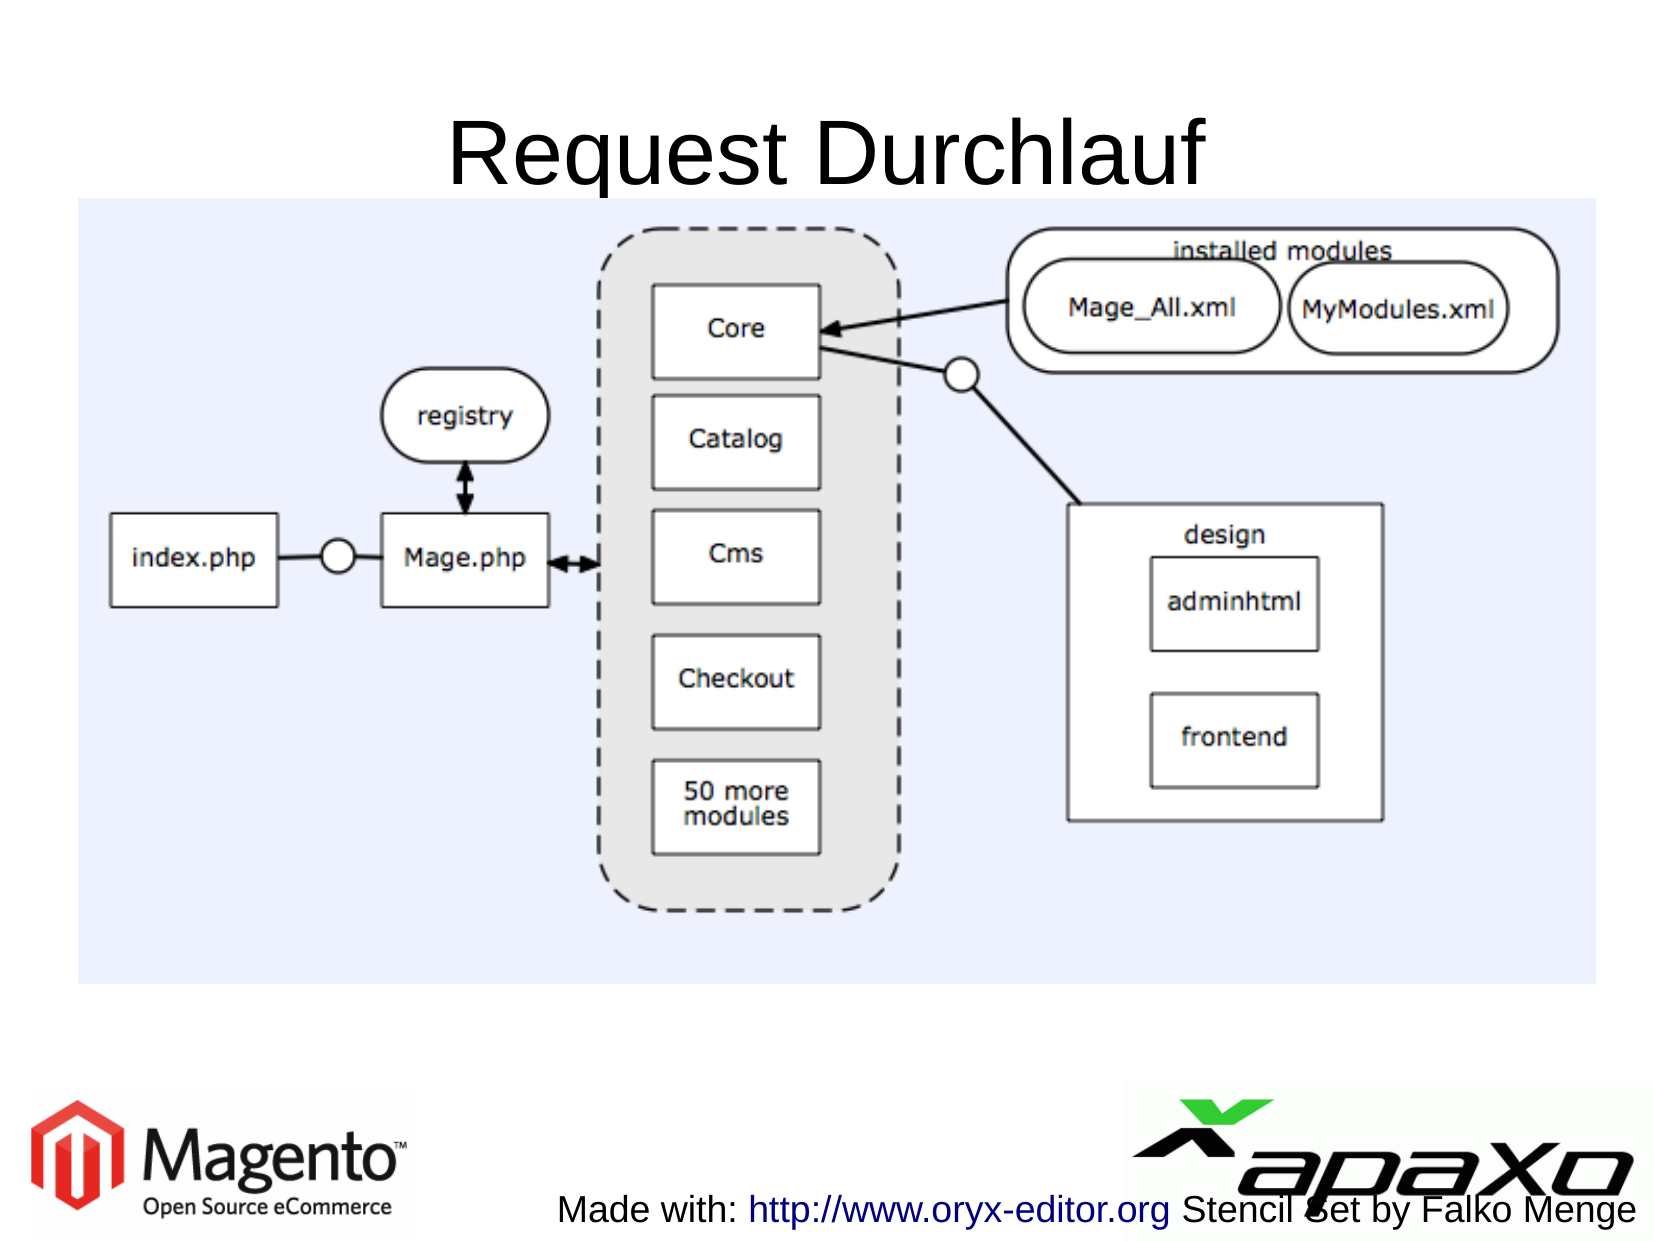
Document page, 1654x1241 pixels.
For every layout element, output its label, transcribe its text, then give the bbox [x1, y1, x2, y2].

picture [78, 198, 1596, 984]
picture [29, 1086, 414, 1237]
text_box Made with: http://www.oryx-editor.org Stencil Set by Falko Menge [542, 1181, 1654, 1238]
title Request Durchlauf [82, 56, 1571, 198]
picture [1122, 1080, 1654, 1181]
